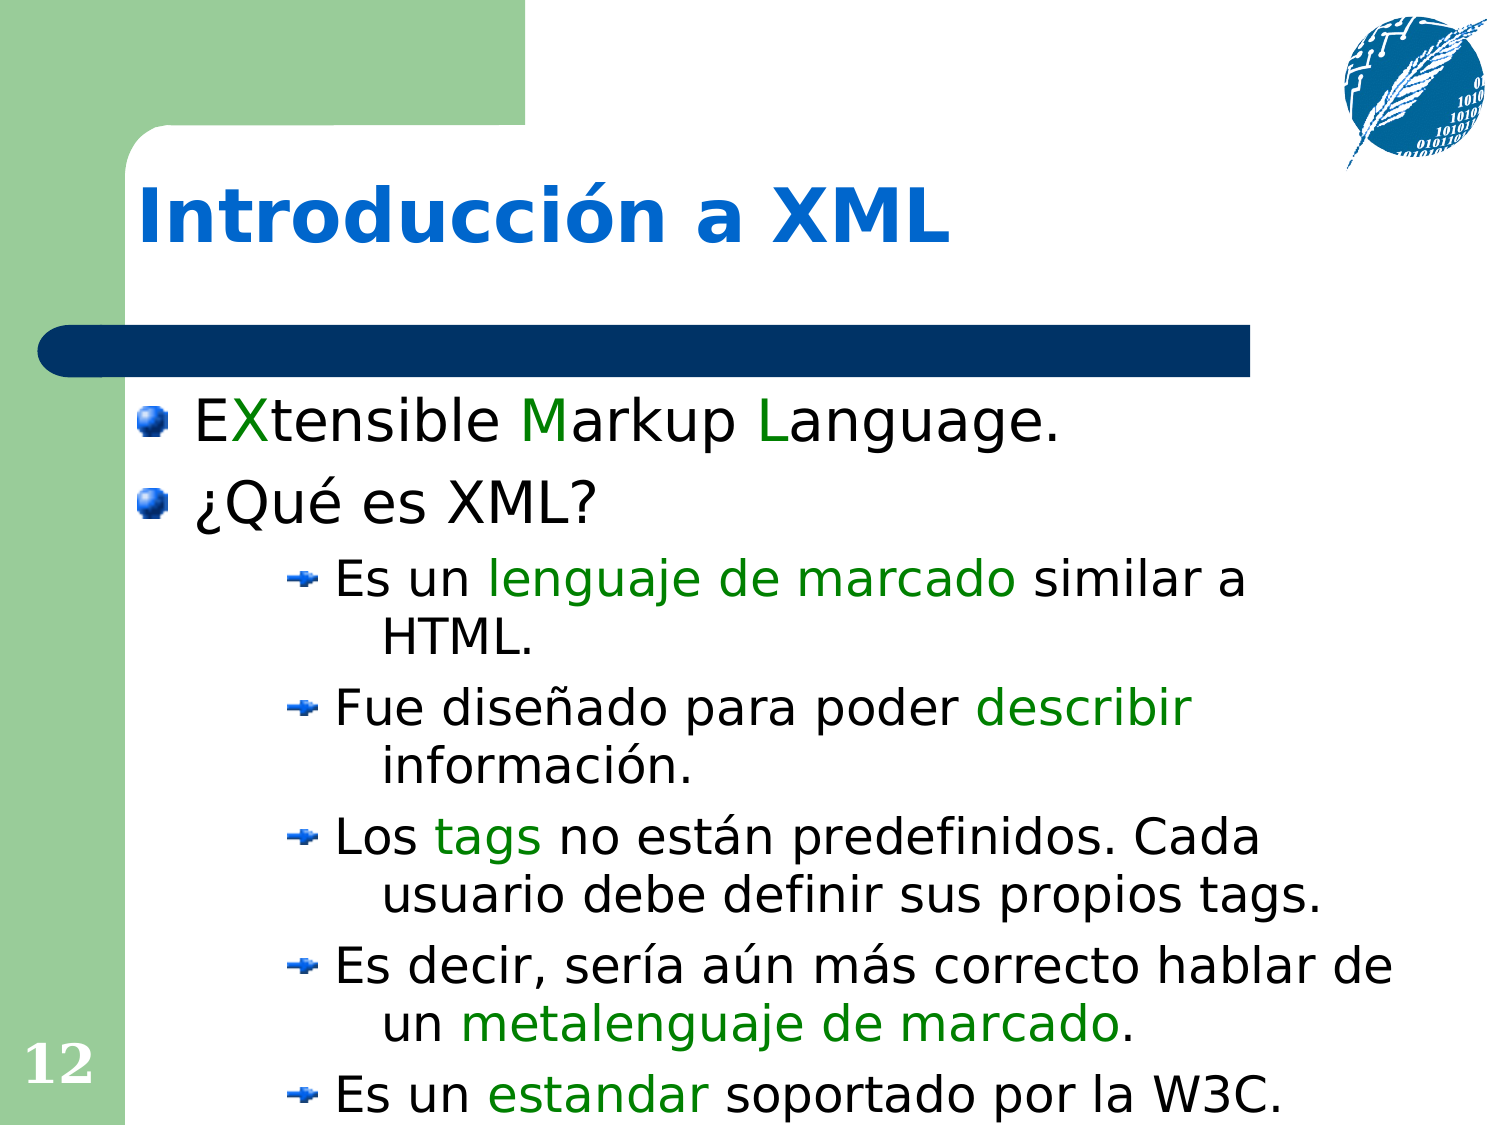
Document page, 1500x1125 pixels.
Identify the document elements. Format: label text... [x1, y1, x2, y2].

picture [1436, 127, 1450, 136]
picture [1341, 15, 1487, 172]
list EXtensible Markup Language. ¿Qué es XML? Es un lenguaje de marcado similar a HTML. Fue diseñado para poder describir información. Los tags no están predefinidos. Cada usuario debe definir sus propios tags. Es decir, sería aún más correcto hablar de un metalenguaje de marcado. Es un estandar soportado por la W3C. [137, 387, 1400, 1066]
picture [1427, 138, 1431, 148]
picture [287, 1087, 318, 1103]
title Introducción a XML [136, 136, 1414, 301]
picture [1433, 139, 1440, 147]
picture [1416, 140, 1425, 149]
